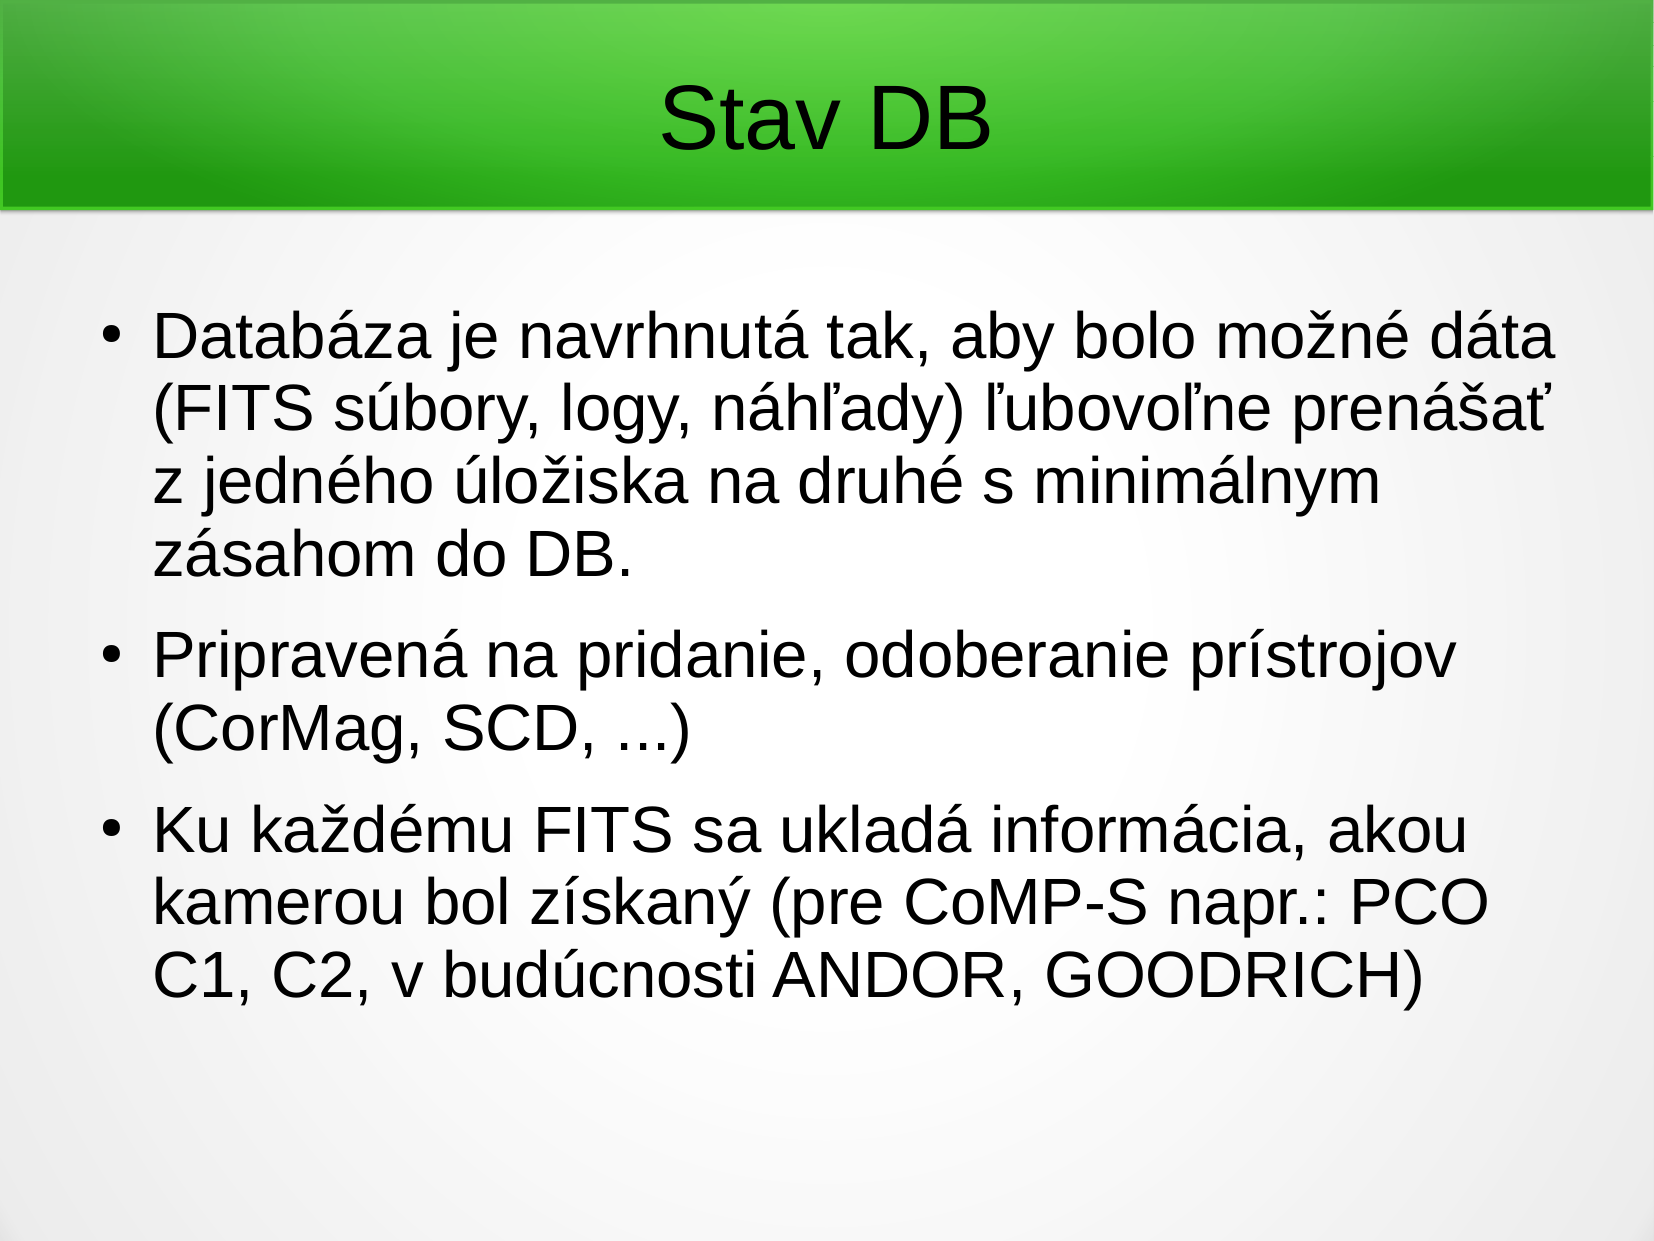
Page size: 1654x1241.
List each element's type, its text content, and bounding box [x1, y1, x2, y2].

list Databáza je navrhnutá tak, aby bolo možné dáta (FITS súbory, logy, náhľady) ľubovoľne prenášať z jedného úložiska na druhé s minimálnym zásahom do DB. Pripravená na pridanie, odoberanie prístrojov (CorMag, SCD, ...) Ku každému FITS sa ukladá informácia, akou kamerou bol získaný (pre CoMP-S napr.: PCO C1, C2, v budúcnosti ANDOR, GOODRICH) [82, 299, 1571, 1019]
title Stav DB [82, 47, 1571, 189]
